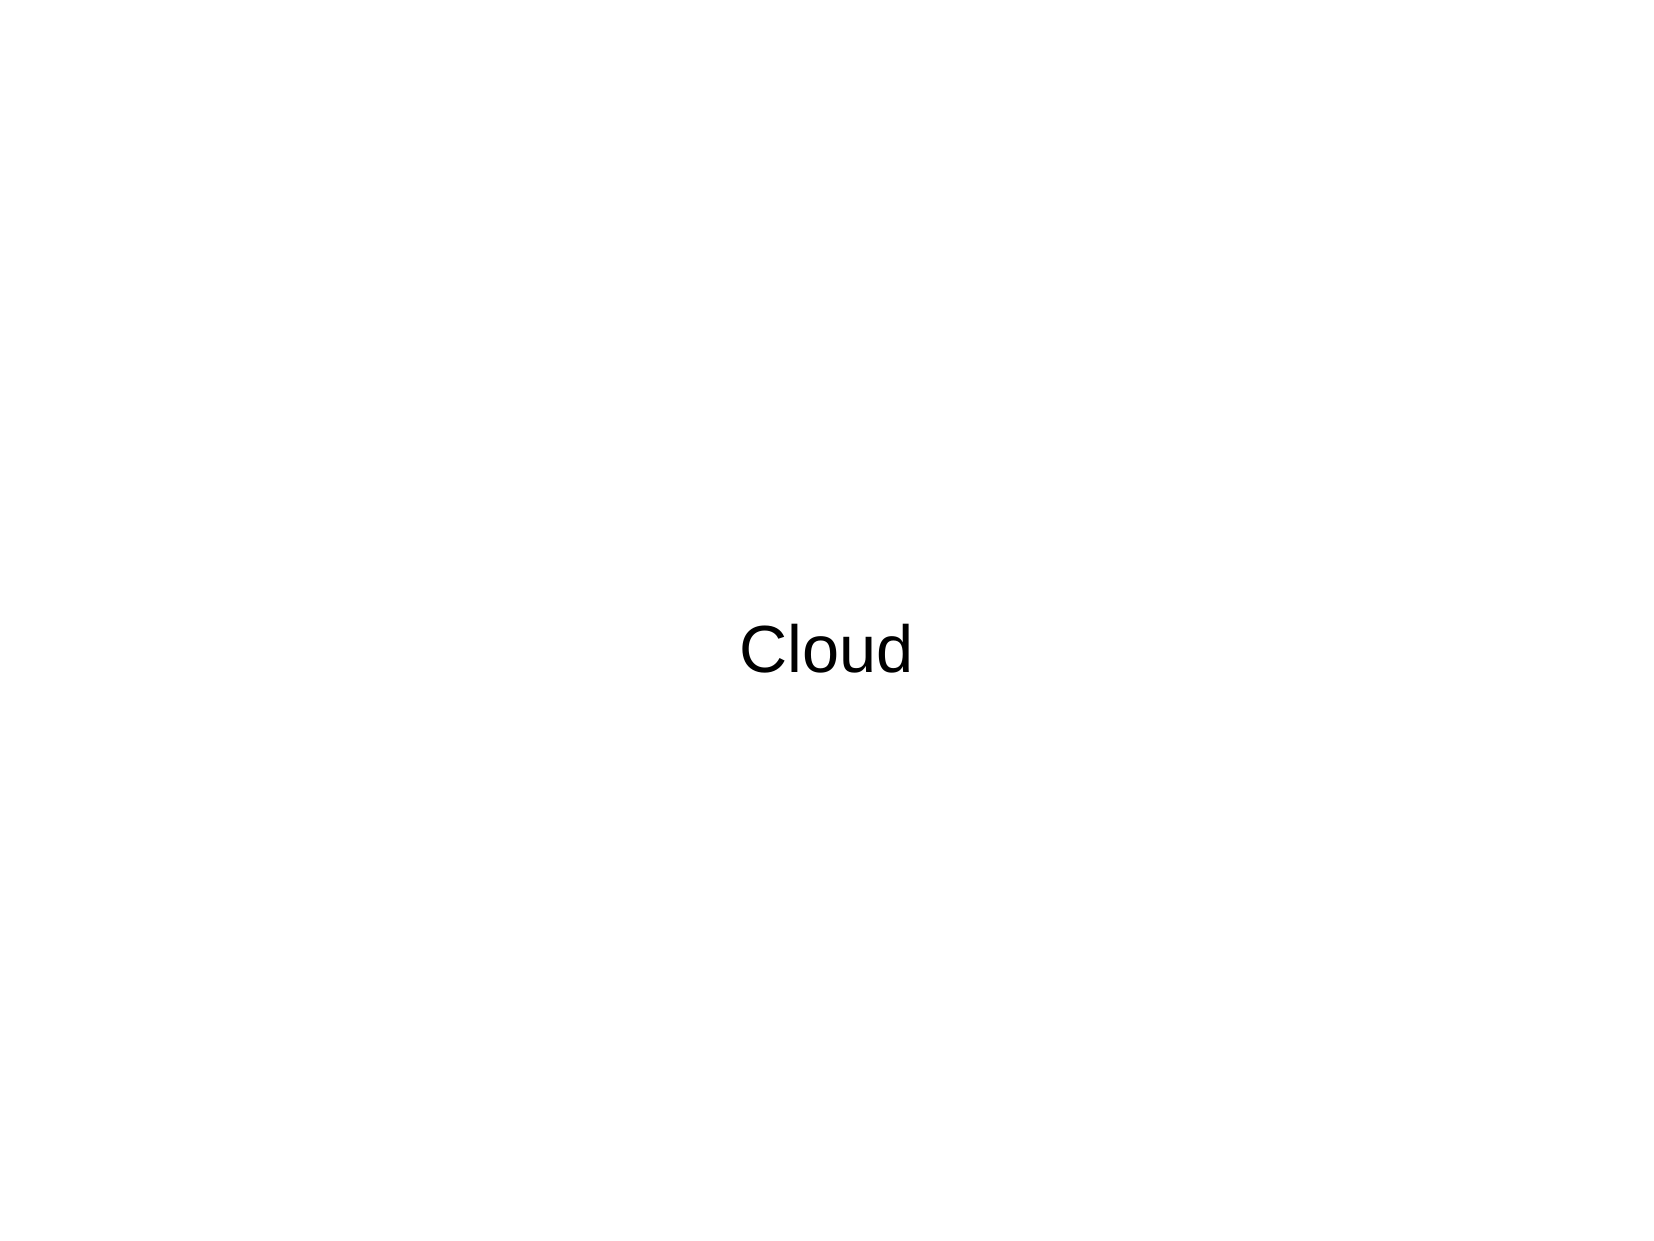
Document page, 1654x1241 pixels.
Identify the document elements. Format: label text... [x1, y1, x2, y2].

subtitle Cloud [82, 290, 1571, 1010]
